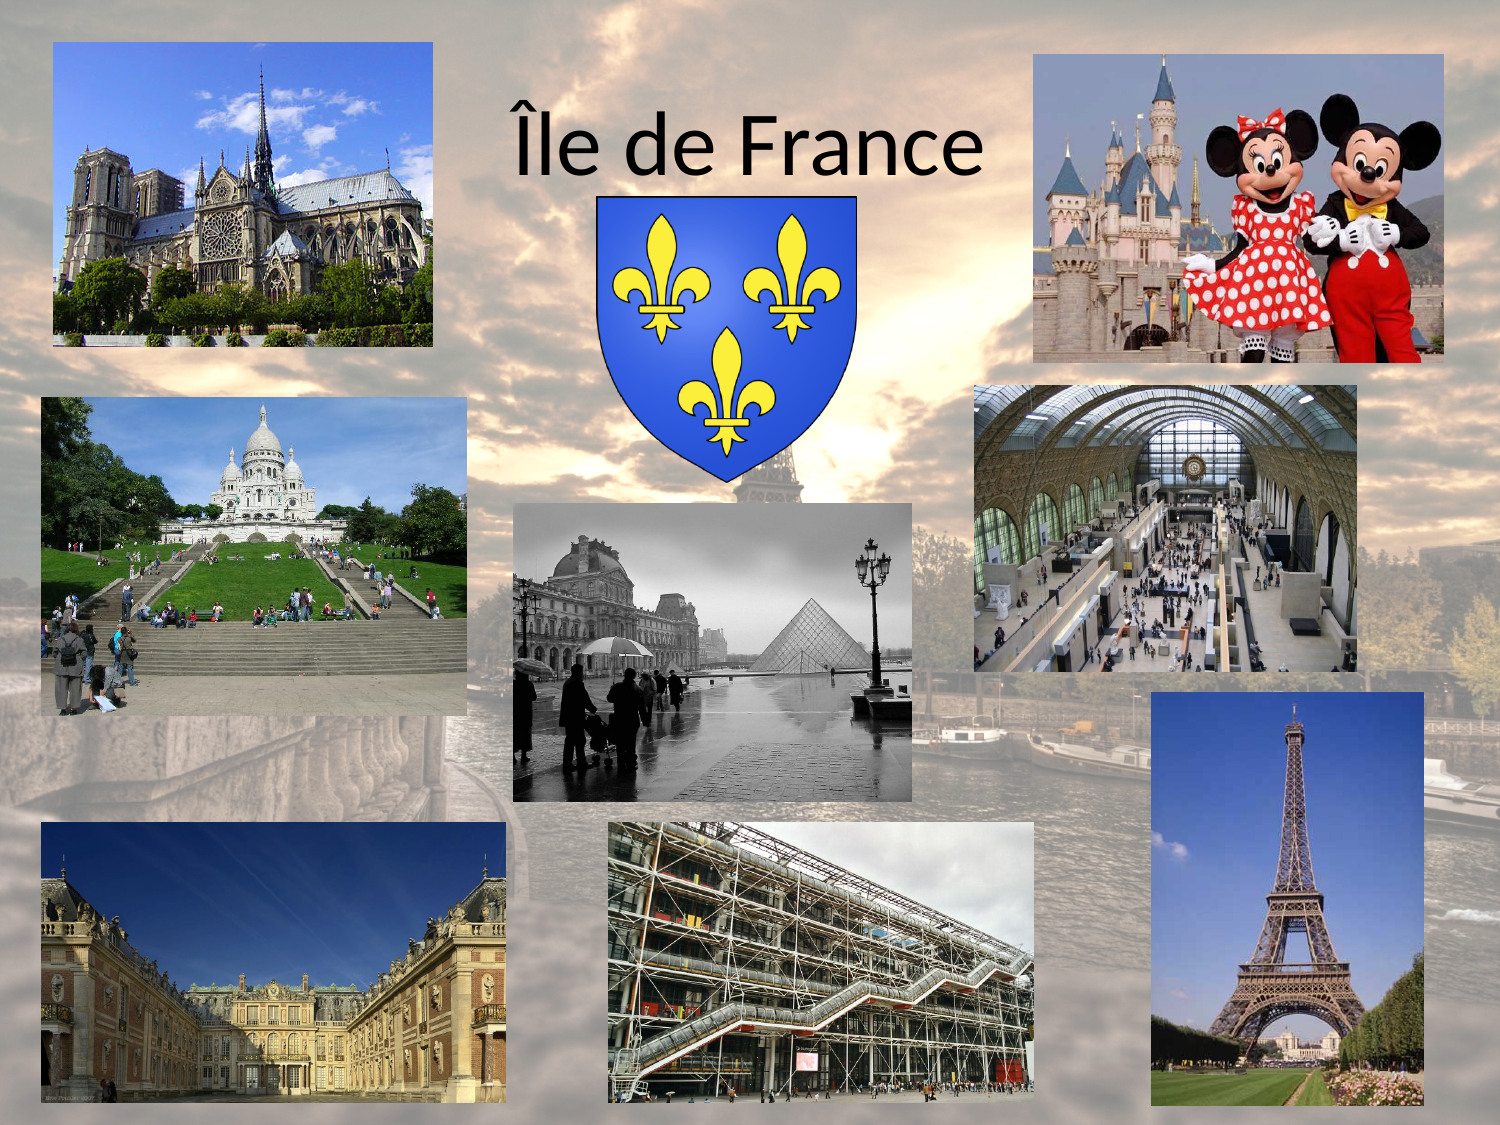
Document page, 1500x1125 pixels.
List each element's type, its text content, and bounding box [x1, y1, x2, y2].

picture [0, 0, 1500, 1125]
title Île de France [433, 45, 1425, 233]
